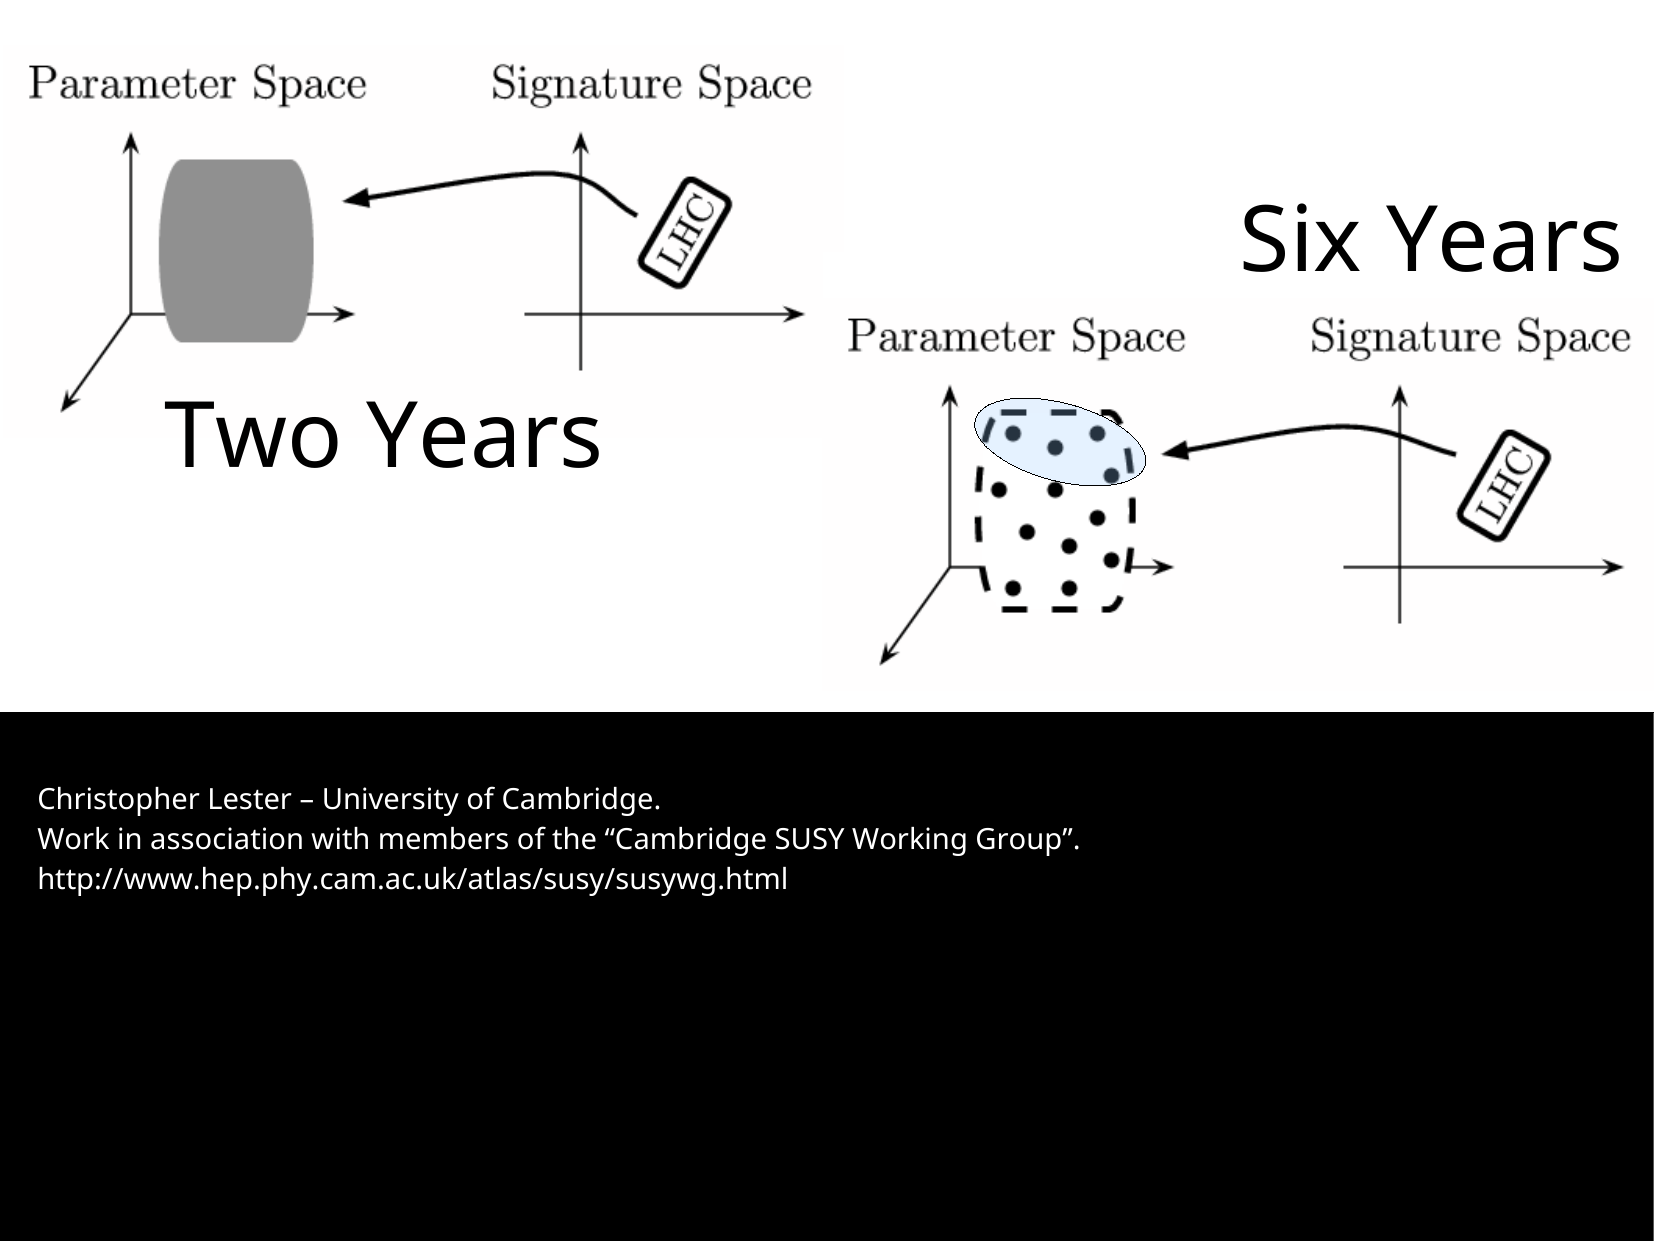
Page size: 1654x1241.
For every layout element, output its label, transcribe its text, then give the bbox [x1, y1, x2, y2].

text_box Two Years [150, 361, 619, 488]
text_box Six Years [1225, 165, 1648, 292]
text_box [974, 398, 1146, 486]
picture [3, 0, 1654, 691]
